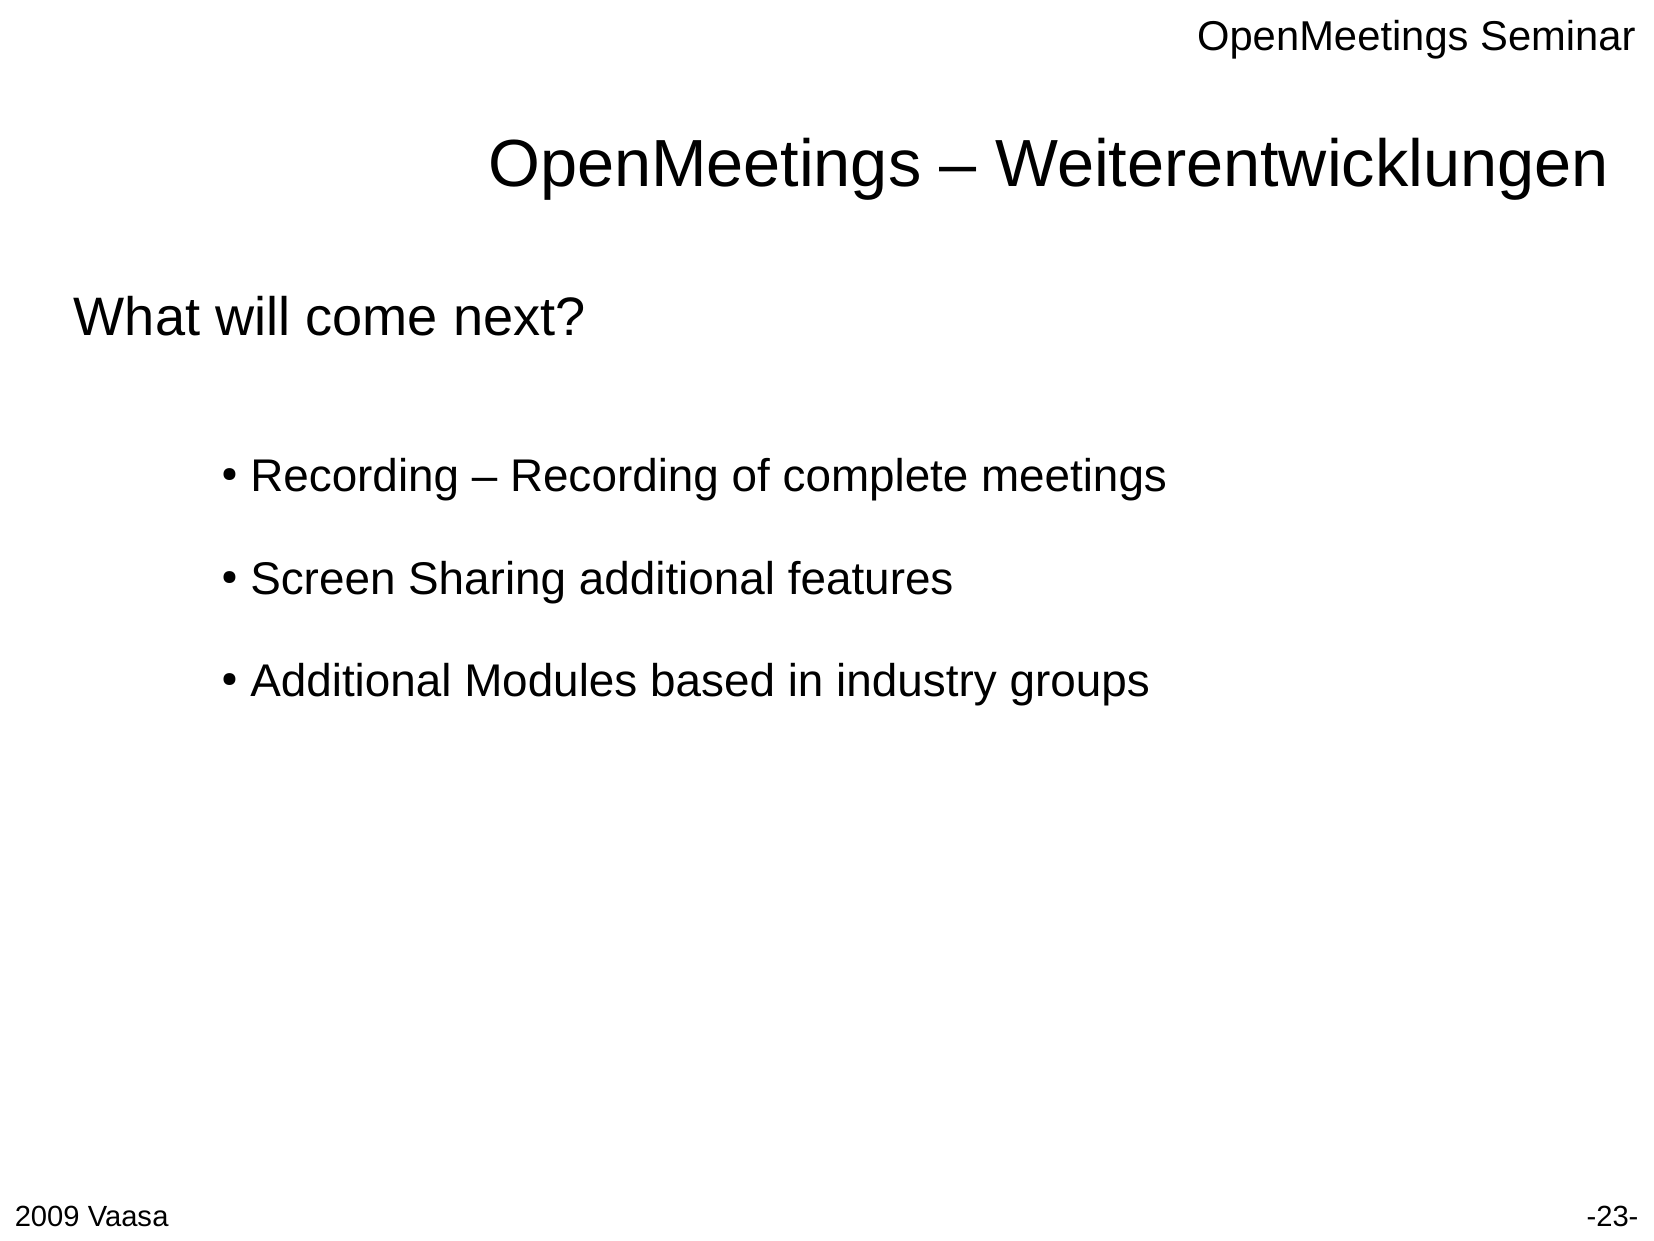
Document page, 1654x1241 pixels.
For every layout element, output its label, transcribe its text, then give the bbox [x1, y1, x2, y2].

text_box 2009 Vaasa [0, 1192, 473, 1241]
text_box OpenMeetings – Weiterentwicklungen [295, 118, 1625, 208]
text_box -23- [1181, 1192, 1654, 1241]
text_box Recording – Recording of complete meetings Screen Sharing additional features Additional Modules based in industry groups [206, 442, 1418, 827]
title OpenMeetings Seminar [915, 5, 1636, 65]
text_box What will come next? [59, 278, 916, 355]
